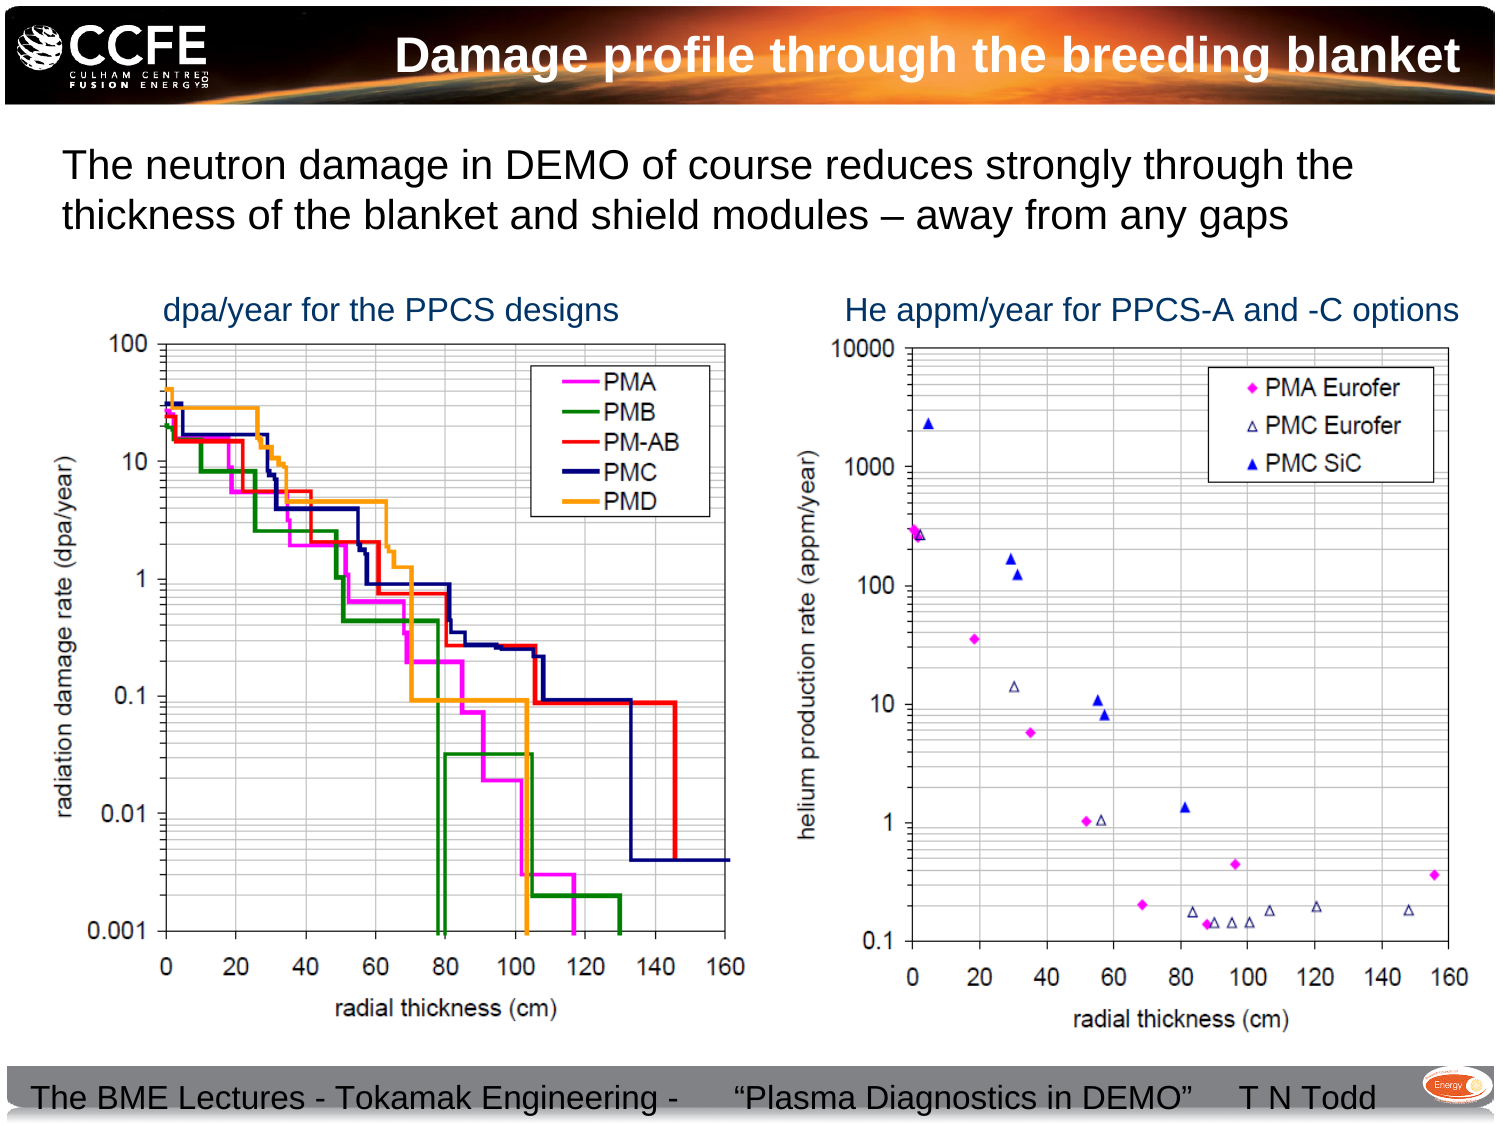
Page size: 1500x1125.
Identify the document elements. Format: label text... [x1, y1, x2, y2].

picture [47, 328, 748, 1026]
picture [5, 6, 1495, 105]
text_box Damage profile through the breeding blanket [379, 15, 1477, 91]
picture [793, 334, 1472, 1036]
picture [7, 1066, 1494, 1125]
text_box The neutron damage in DEMO of course reduces strongly through the thickness of the blanket and shield modules – away from any gaps dpa/year for the PPCS designs He appm/year for PPCS-A and -C options [47, 129, 1488, 336]
